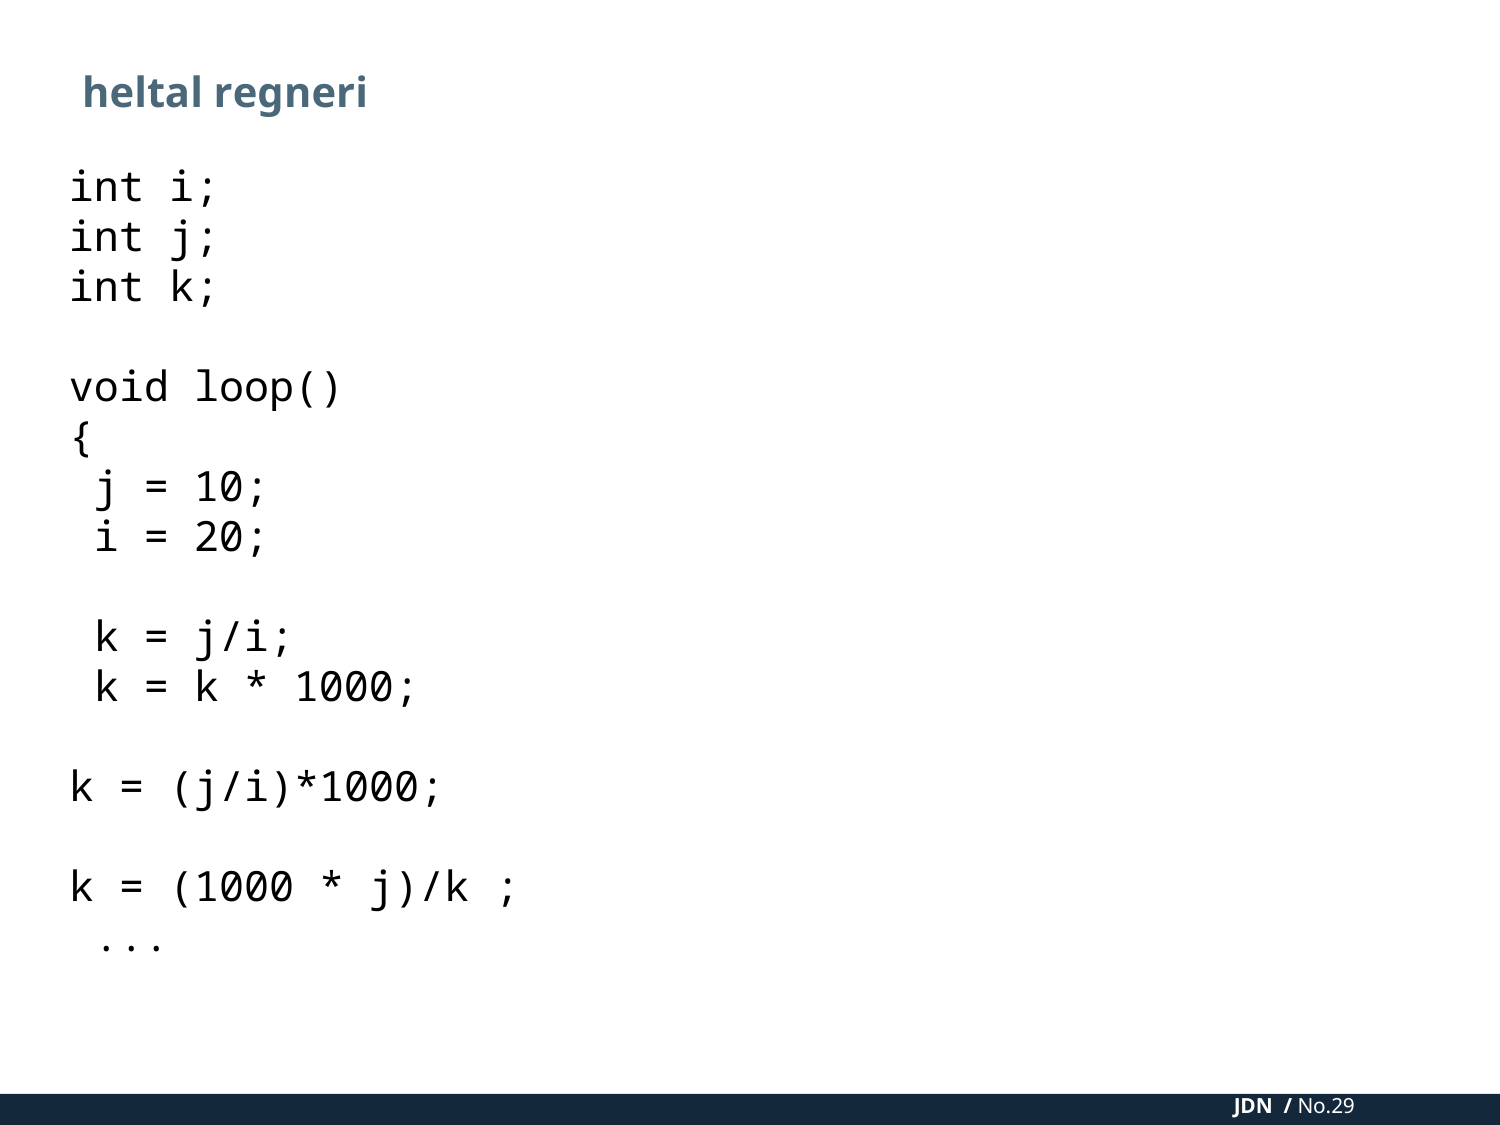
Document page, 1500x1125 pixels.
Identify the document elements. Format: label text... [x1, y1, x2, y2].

text_box int i; int j; int k; void loop() { j = 10; i = 20; k = j/i; k = k * 1000; k = (j/i)*1000; k = (1000 * j)/k ; ... [54, 152, 1451, 968]
title heltal regneri [67, 34, 1416, 148]
